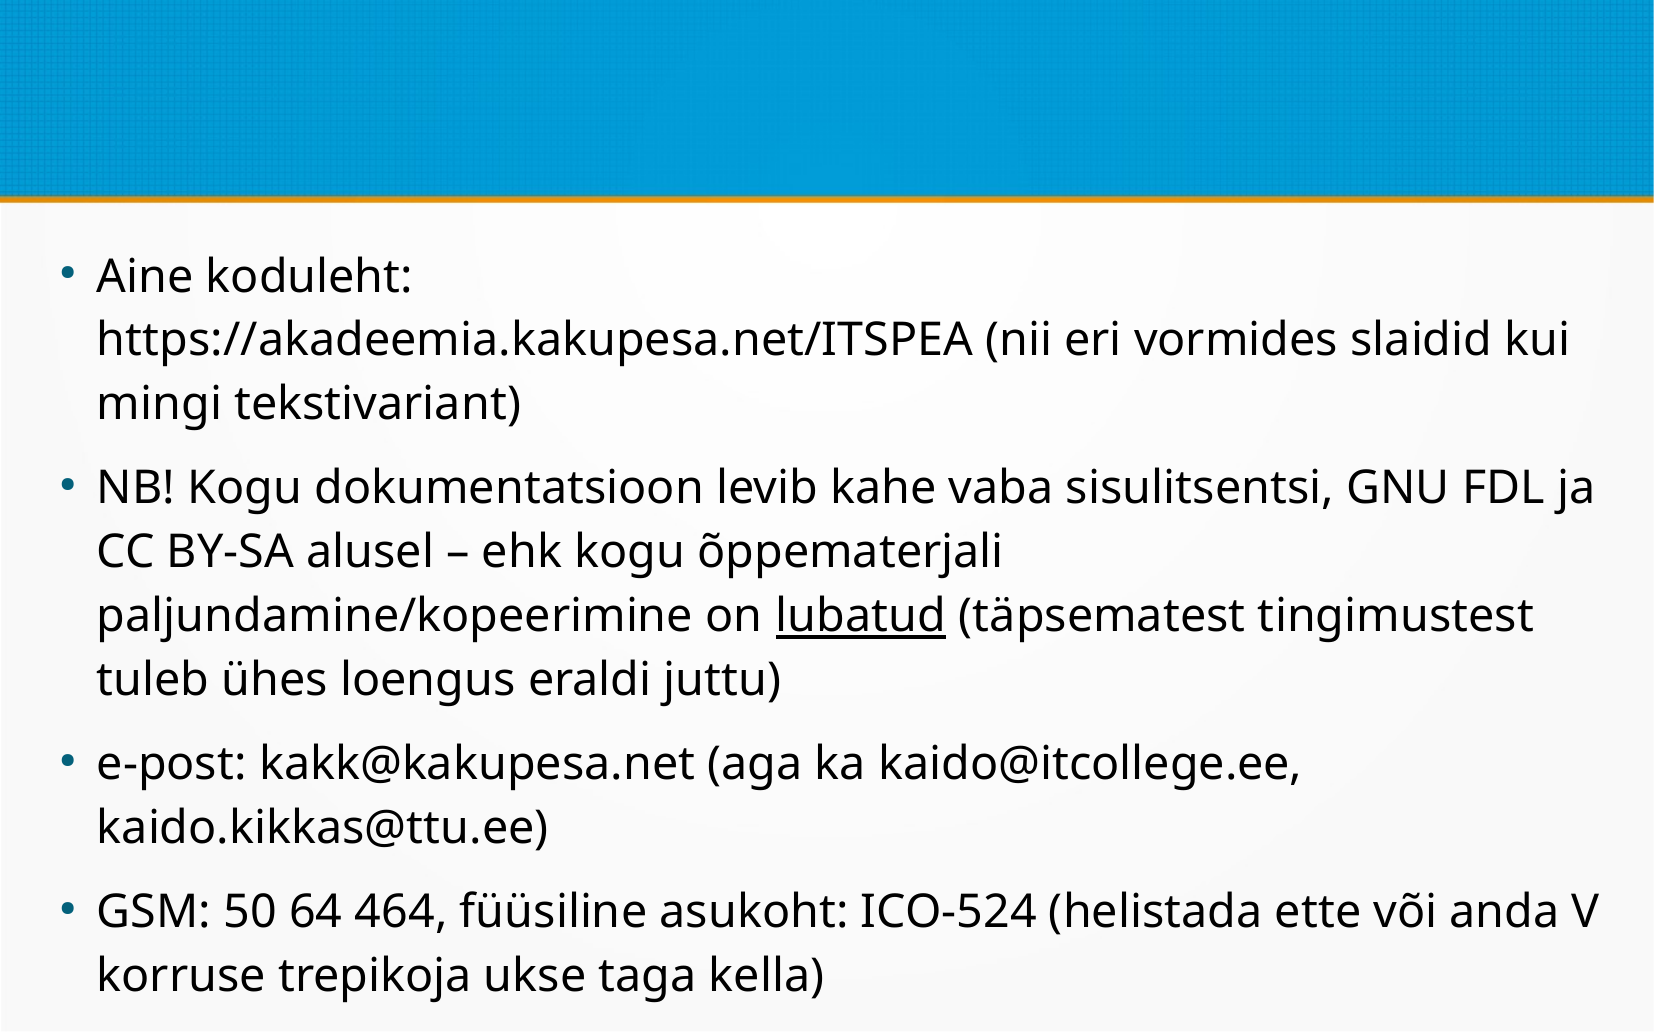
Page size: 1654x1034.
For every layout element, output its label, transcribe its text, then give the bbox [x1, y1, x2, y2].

list Aine koduleht: https://akadeemia.kakupesa.net/ITSPEA (nii eri vormides slaidid kui mingi tekstivariant) NB! Kogu dokumentatsioon levib kahe vaba sisulitsentsi, GNU FDL ja CC BY-SA alusel – ehk kogu õppematerjali paljundamine/kopeerimine on lubatud (täpsematest tingimustest tuleb ühes loengus eraldi juttu) e-post: kakk@kakupesa.net (aga ka kaido@itcollege.ee, kaido.kikkas@ttu.ee) GSM: 50 64 464, füüsiline asukoht: ICO-524 (helistada ette või anda V korruse trepikoja ukse taga kella) [47, 242, 1607, 1008]
picture [0, 195, 1654, 1034]
